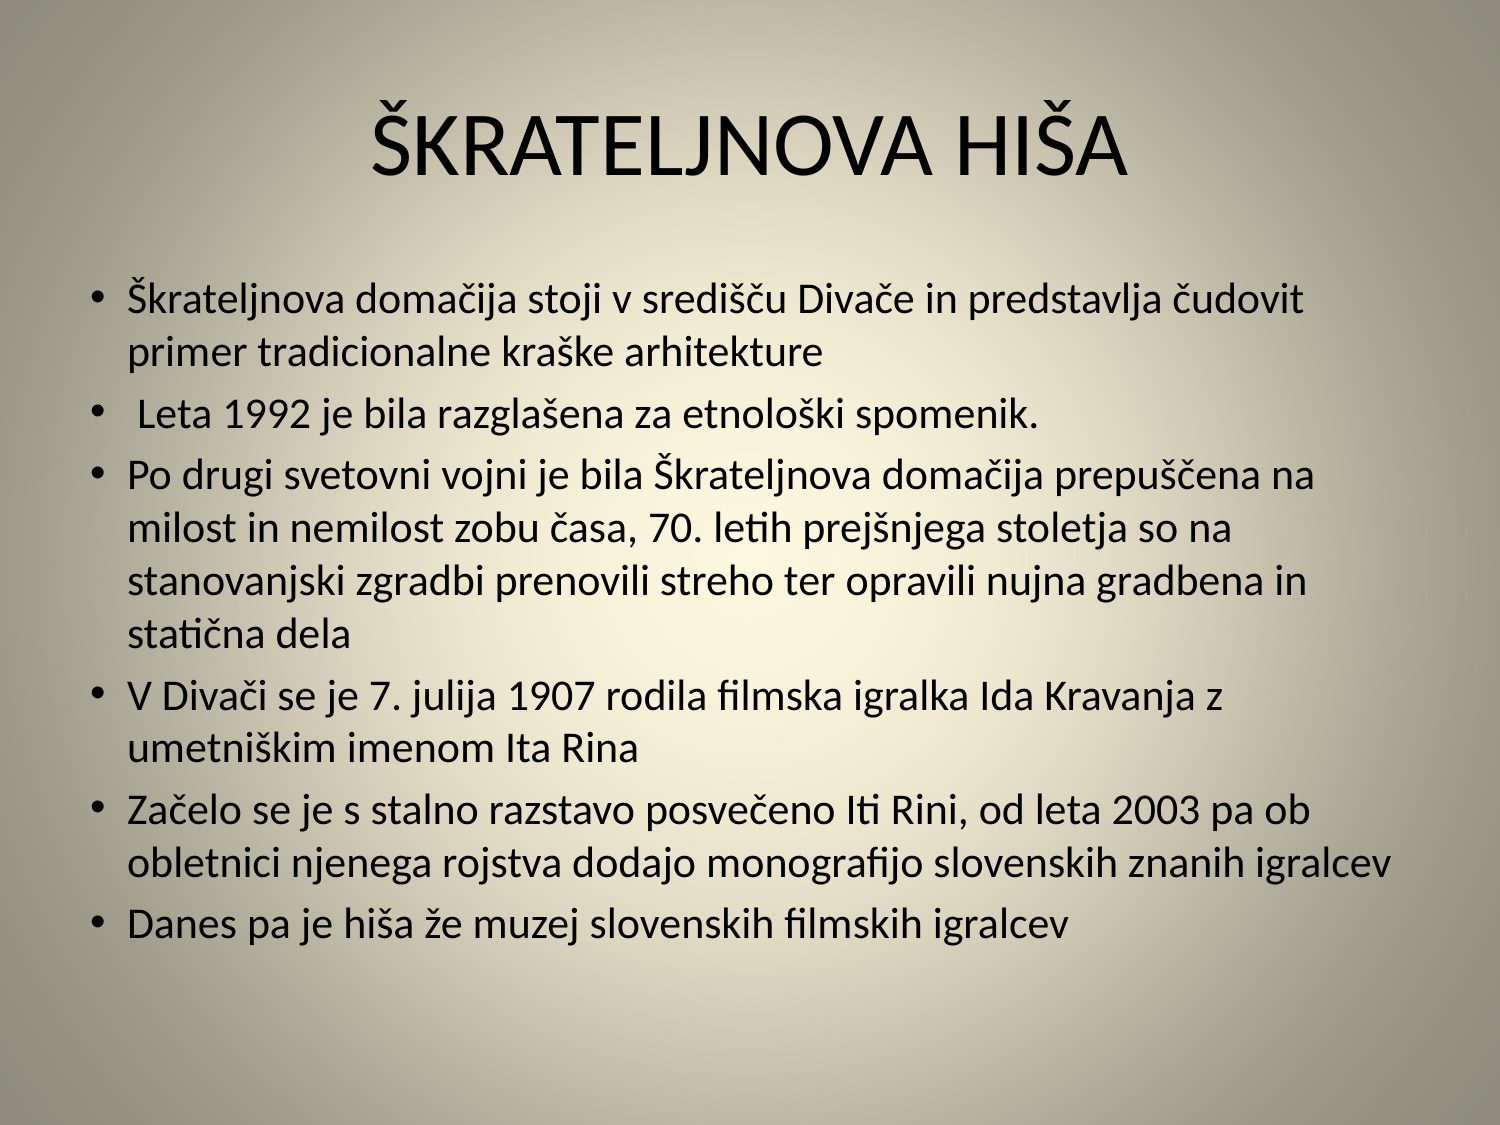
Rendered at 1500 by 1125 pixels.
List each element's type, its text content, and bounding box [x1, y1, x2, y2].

list Škrateljnova domačija stoji v središču Divače in predstavlja čudovit primer tradicionalne kraške arhitekture Leta 1992 je bila razglašena za etnološki spomenik. Po drugi svetovni vojni je bila Škrateljnova domačija prepuščena na milost in nemilost zobu časa, 70. letih prejšnjega stoletja so na stanovanjski zgradbi prenovili streho ter opravili nujna gradbena in statična dela V Divači se je 7. julija 1907 rodila filmska igralka Ida Kravanja z umetniškim imenom Ita Rina Začelo se je s stalno razstavo posvečeno Iti Rini, od leta 2003 pa ob obletnici njenega rojstva dodajo monografijo slovenskih znanih igralcev Danes pa je hiša že muzej slovenskih filmskih igralcev [75, 262, 1425, 1005]
title ŠKRATELJNOVA HIŠA [75, 45, 1425, 233]
picture [0, 0, 1500, 1125]
